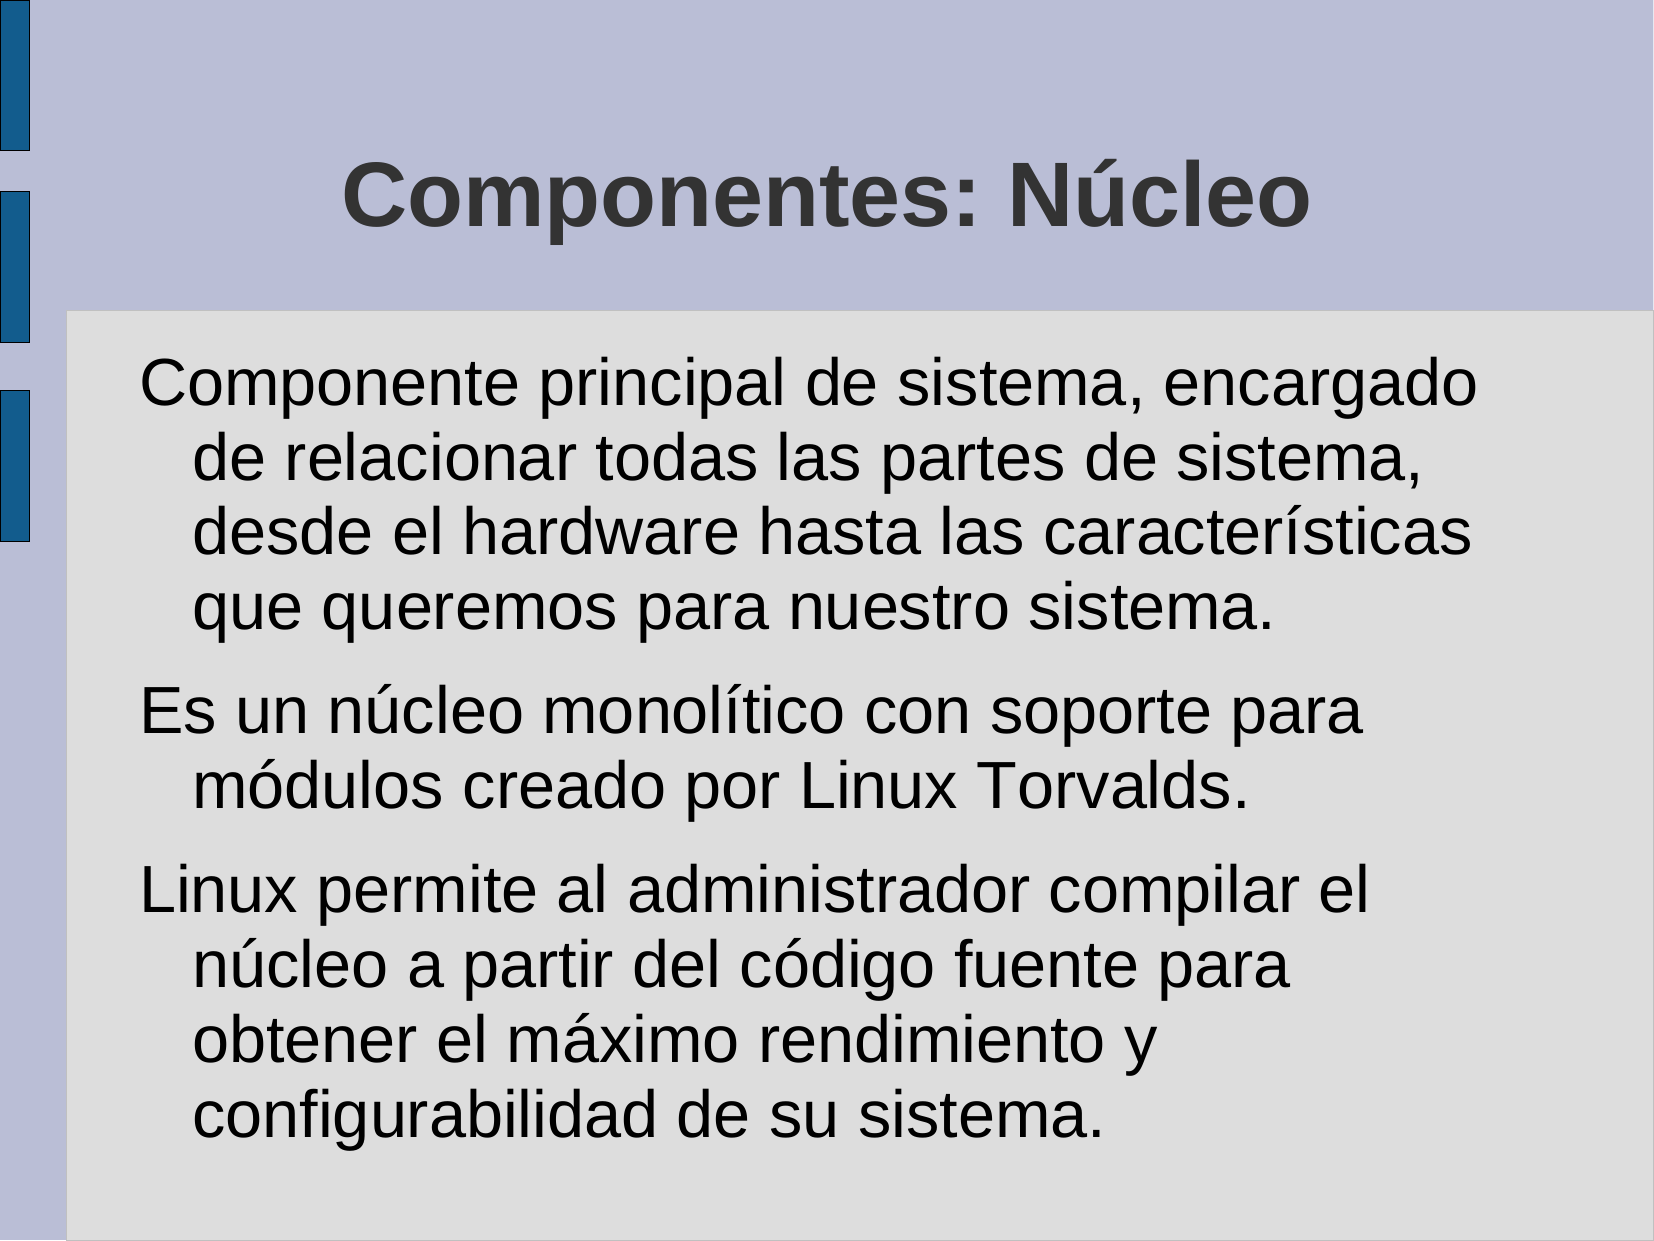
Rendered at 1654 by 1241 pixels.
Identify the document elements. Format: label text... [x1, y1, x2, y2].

title Componentes: Núcleo [121, 91, 1534, 299]
list Componente principal de sistema, encargado de relacionar todas las partes de sistema, desde el hardware hasta las características que queremos para nuestro sistema. Es un núcleo monolítico con soporte para módulos creado por Linux Torvalds. Linux permite al administrador compilar el núcleo a partir del código fuente para obtener el máximo rendimiento y configurabilidad de su sistema. [121, 344, 1534, 1152]
